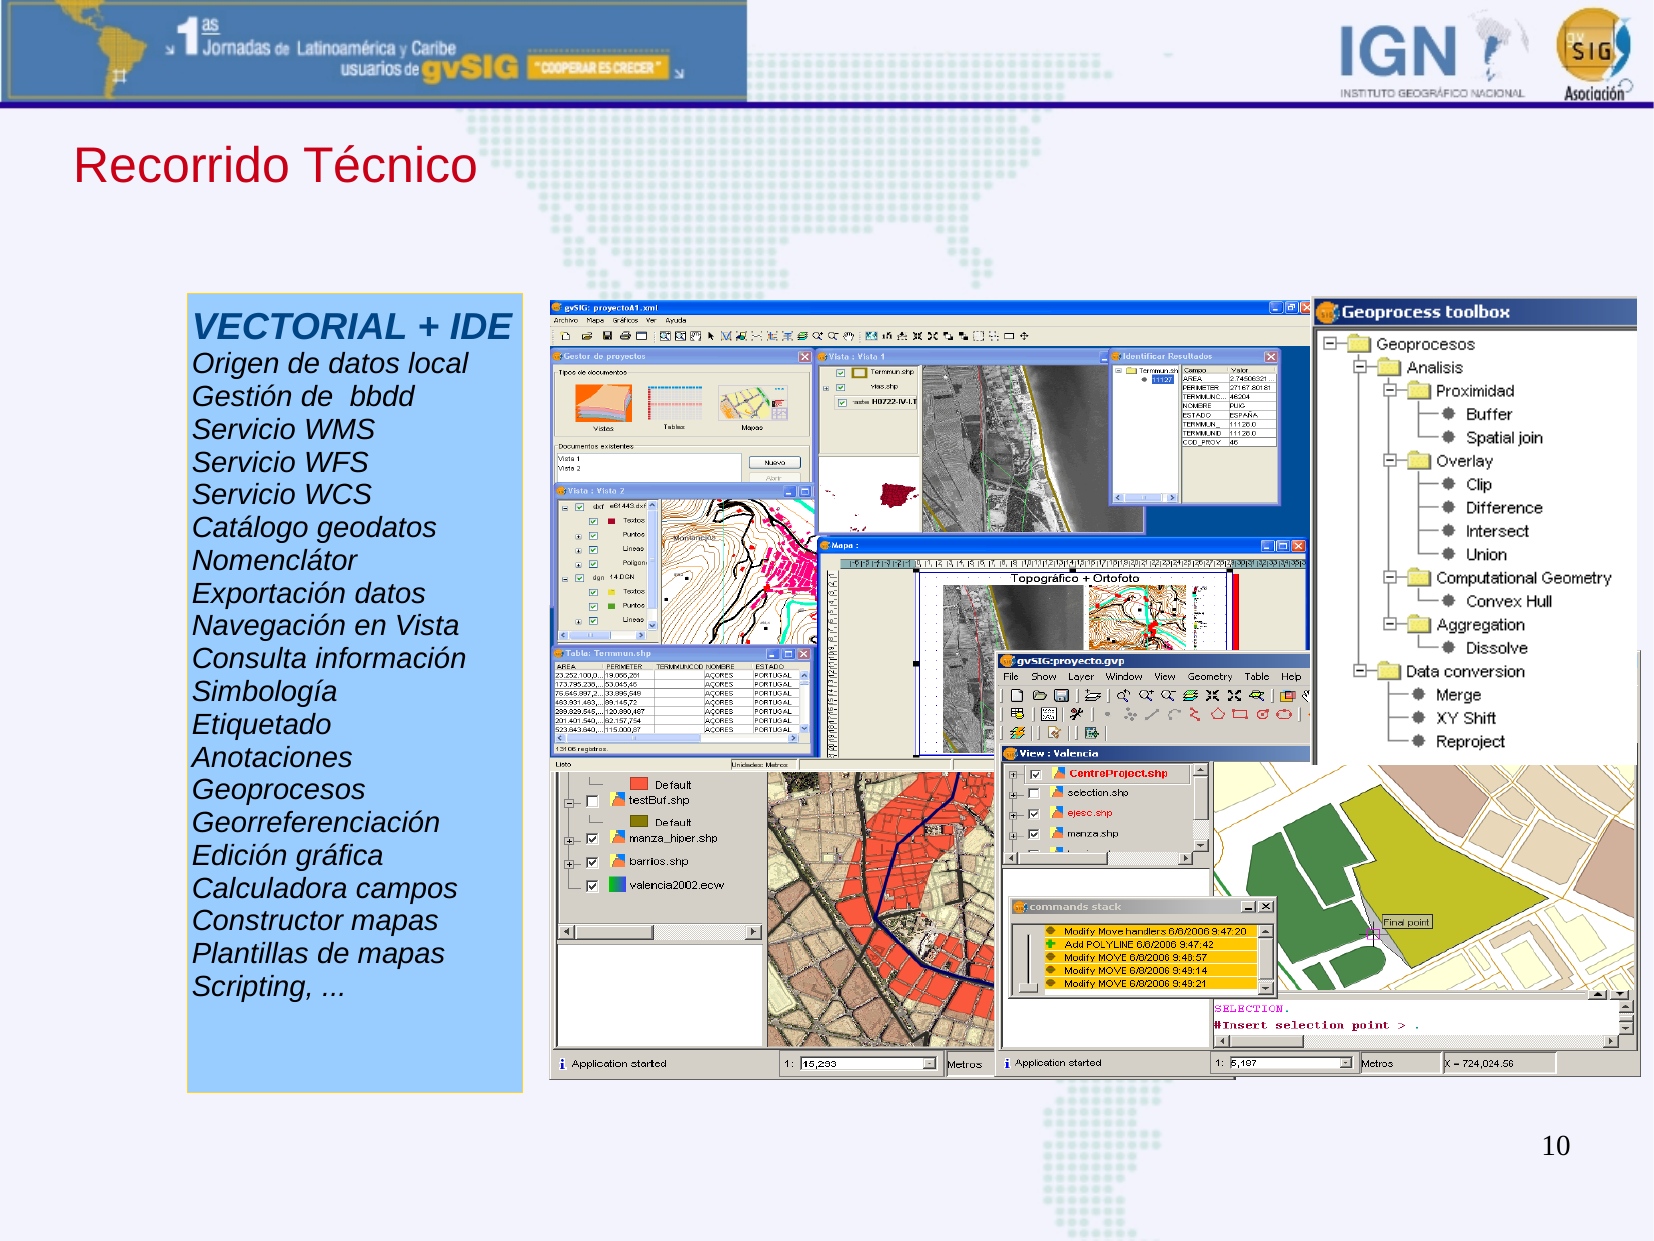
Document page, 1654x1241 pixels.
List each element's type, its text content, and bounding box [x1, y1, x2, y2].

text_box VECTORIAL + IDE Origen de datos local Gestión de bbdd Servicio WMS Servicio WFS Servicio WCS Catálogo geodatos Nomenclátor Exportación datos Navegación en Vista Consulta información Simbología Etiquetado Anotaciones Geoprocesos Georreferenciación Edición gráfica Calculadora campos Constructor mapas Plantillas de mapas Scripting, ... [177, 297, 622, 1127]
text_box [187, 134, 1638, 339]
text_box Recorrido Técnico [59, 129, 494, 207]
picture [0, 0, 1654, 1241]
